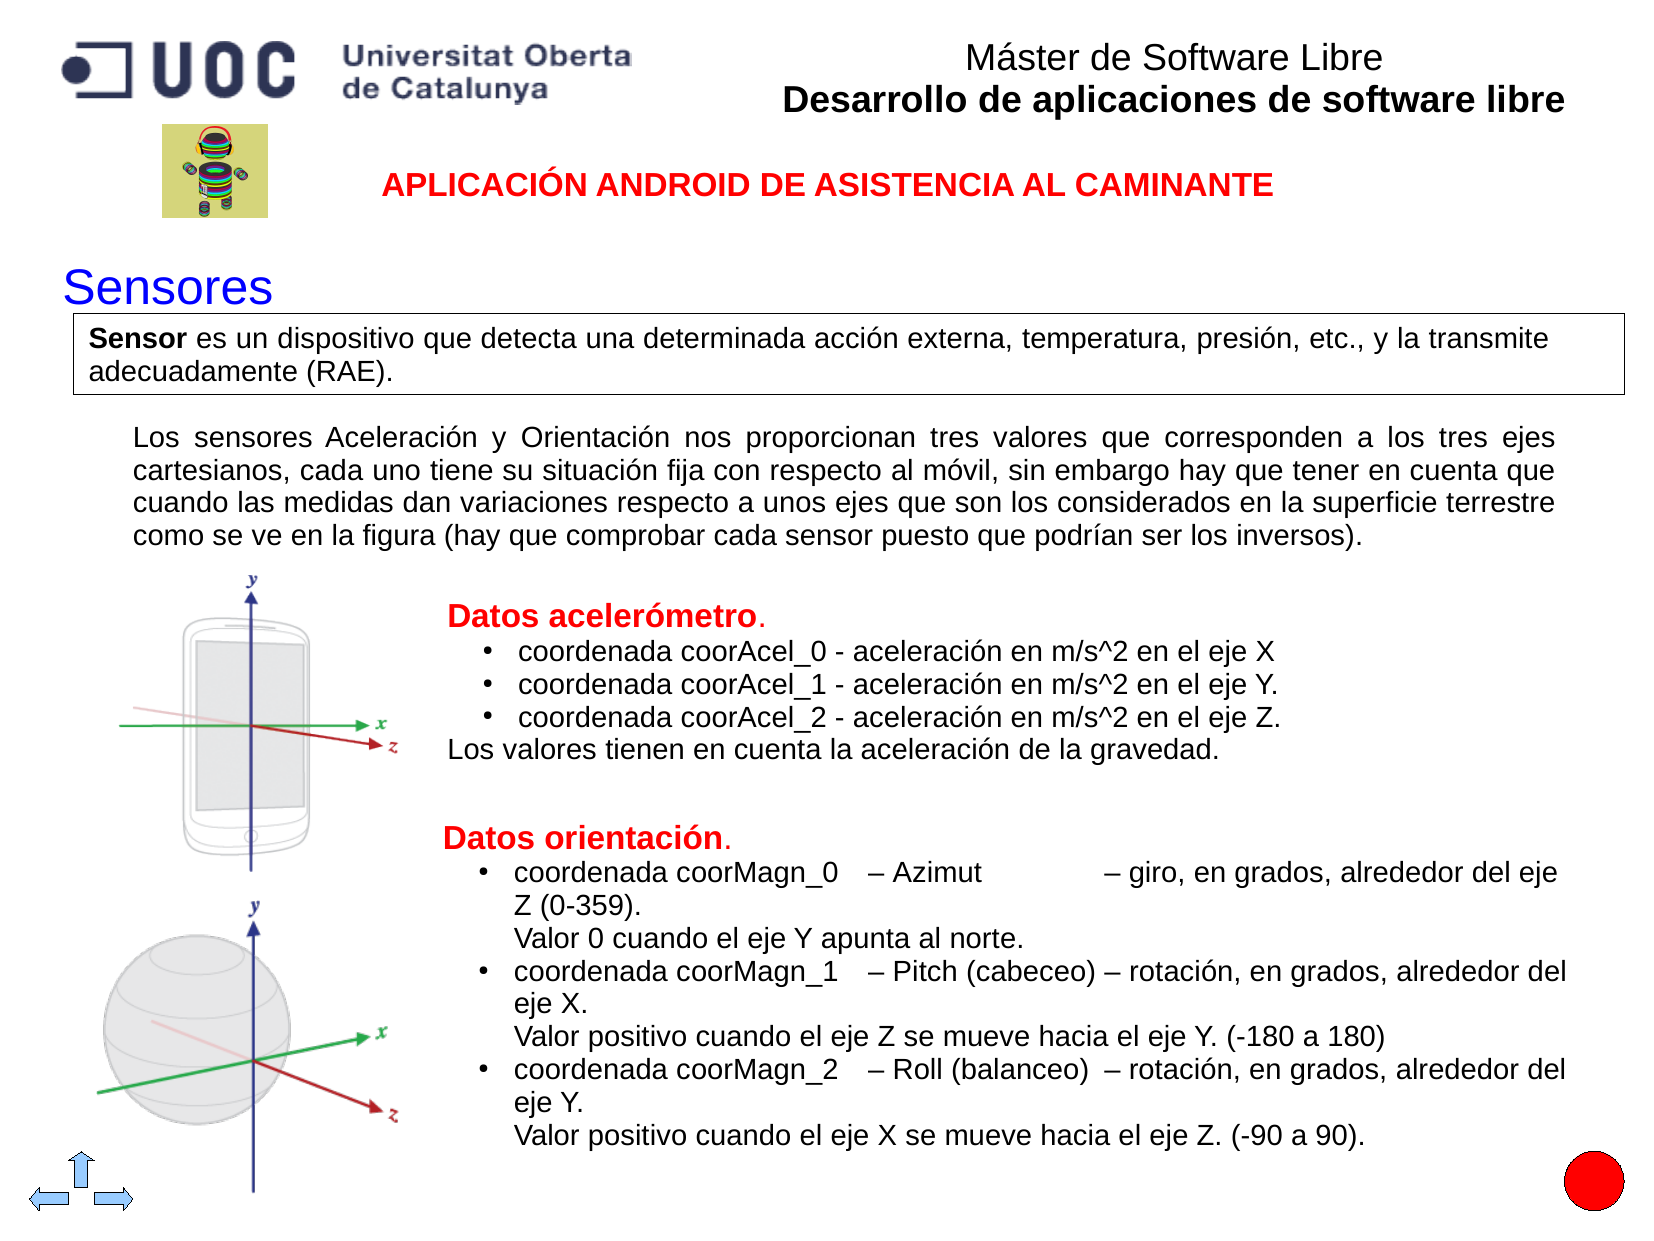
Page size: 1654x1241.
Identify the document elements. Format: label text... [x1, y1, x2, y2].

text_box [68, 1151, 95, 1188]
text_box Datos acelerómetro. coordenada coorAcel_0 - aceleración en m/s^2 en el eje X coordenada coorAcel_1 - aceleración en m/s^2 en el eje Y. coordenada coorAcel_2 - aceleración en m/s^2 en el eje Z. Los valores tienen en cuenta la aceleración de la gravedad. [432, 590, 1300, 775]
text_box [29, 1187, 69, 1211]
text_box Máster de Software Libre Desarrollo de aplicaciones de software libre [754, 29, 1595, 130]
text_box Datos orientación. coordenada coorMagn_0 – Azimut – giro, en grados, alrededor del eje Z (0-359). Valor 0 cuando el eje Y apunta al norte. coordenada coorMagn_1 – Pitch (cabeceo) – rotación, en grados, alrededor del eje X. Valor positivo cuando el eje Z se mueve hacia el eje Y. (-180 a 180) coordenada coorMagn_2 – Roll (balanceo) – rotación, en grados, alrededor del eje Y. Valor positivo cuando el eje X se mueve hacia el eje Z. (-90 a 90). [428, 812, 1595, 1161]
text_box Sensor es un dispositivo que detecta una determinada acción externa, temperatura, presión, etc., y la transmite adecuadamente (RAE). [73, 313, 1625, 395]
text_box [94, 1187, 133, 1211]
picture [96, 900, 399, 1194]
text_box APLICACIÓN ANDROID DE ASISTENCIA AL CAMINANTE [105, 149, 1552, 222]
list Sensores [62, 249, 1300, 325]
text_box Los sensores Aceleración y Orientación nos proporcionan tres valores que corresponden a los tres ejes cartesianos, cada uno tiene su situación fija con respecto al móvil, sin embargo hay que tener en cuenta que cuando las medidas dan variaciones respecto a unos ejes que son los considerados en la superficie terrestre como se ve en la figura (hay que comprobar cada sensor puesto que podrían ser los inversos). [118, 413, 1625, 560]
picture [118, 575, 399, 872]
picture [61, 41, 632, 105]
picture [162, 124, 268, 218]
text_box [1564, 1151, 1625, 1211]
